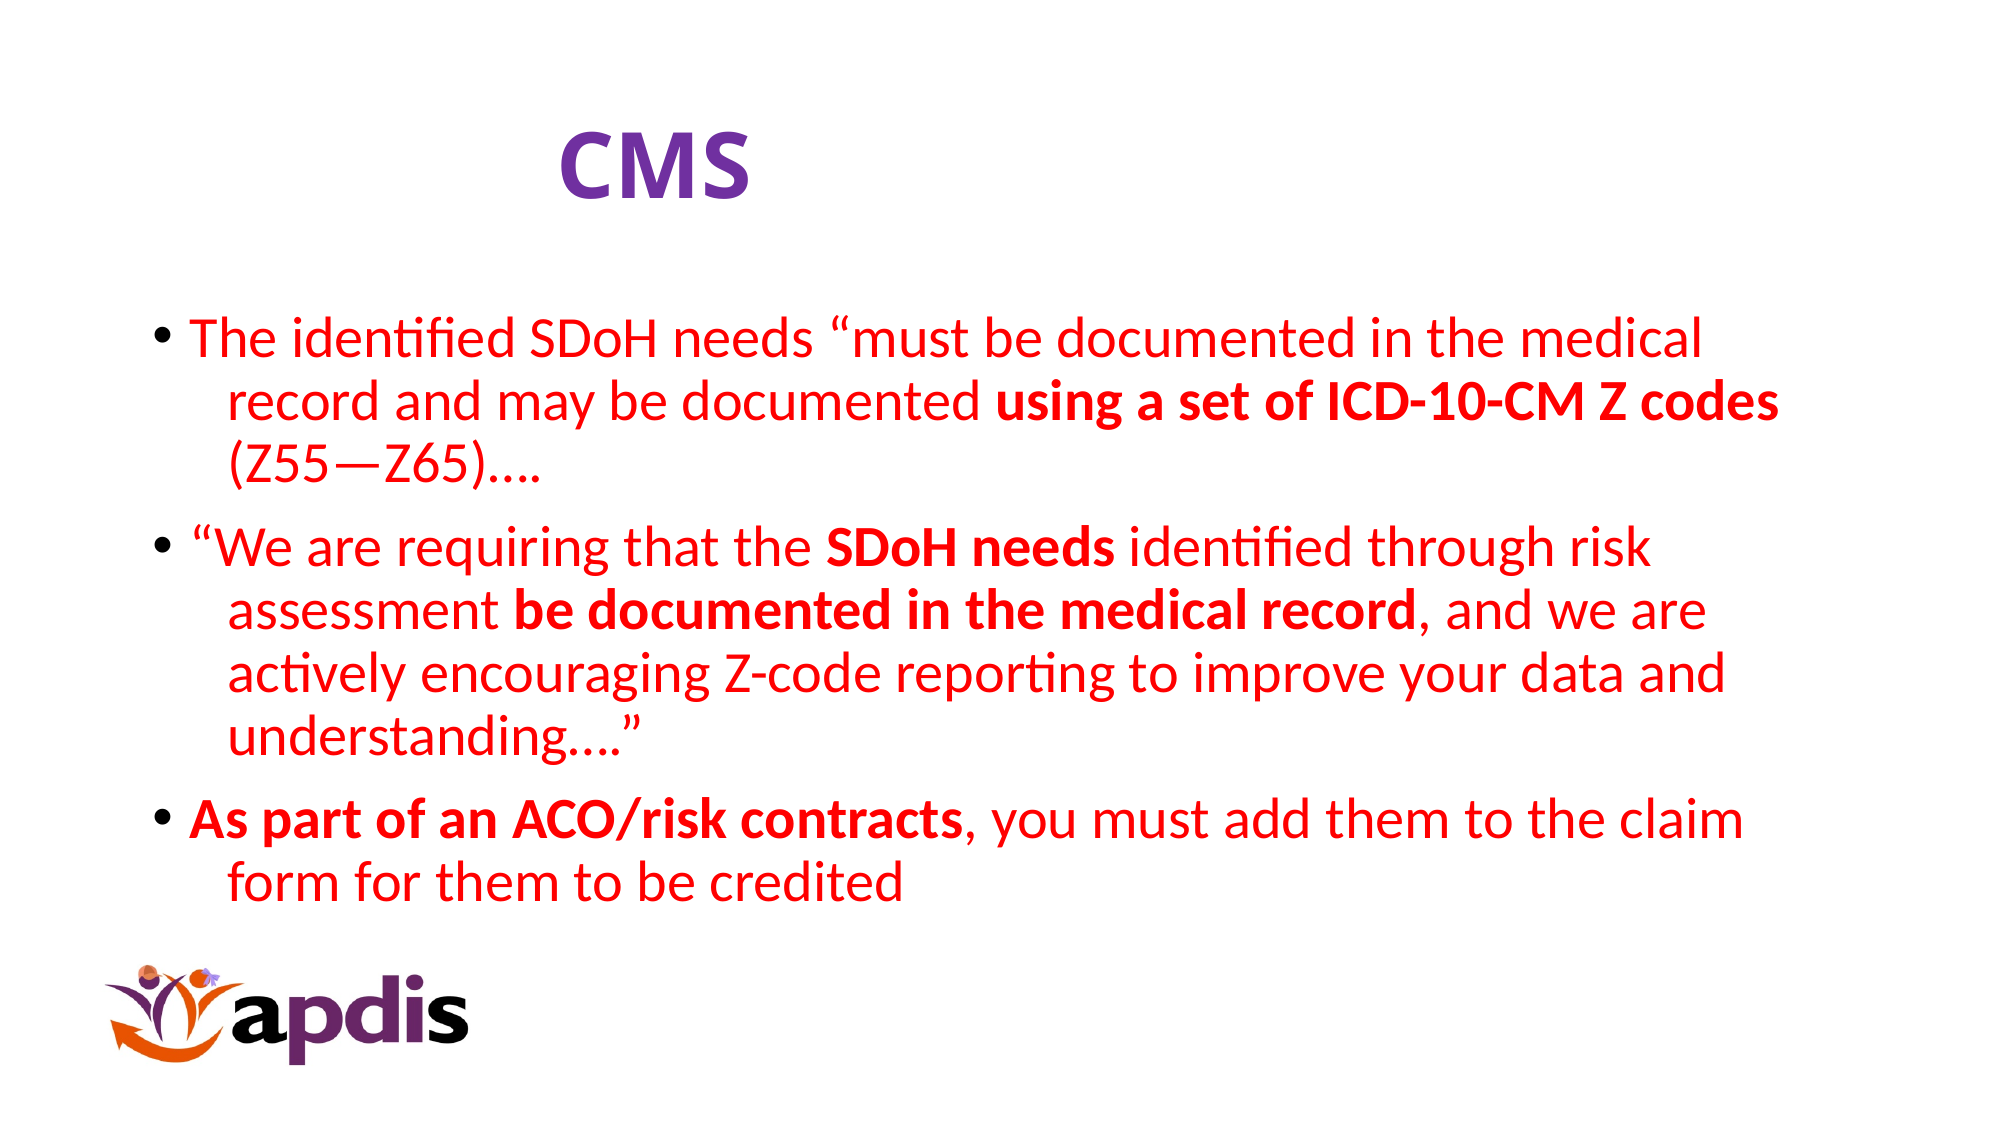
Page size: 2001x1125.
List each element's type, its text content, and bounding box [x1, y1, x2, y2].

list The identified SDoH needs “must be documented in the medical record and may be documented using a set of ICD-10-CM Z codes (Z55—Z65)…. “We are requiring that the SDoH needs identified through risk assessment be documented in the medical record, and we are actively encouraging Z-code reporting to improve your data and understanding….” As part of an ACO/risk contracts, you must add them to the claim form for them to be credited [137, 299, 1863, 1014]
picture [81, 945, 474, 1082]
title CMS [137, 59, 1863, 278]
